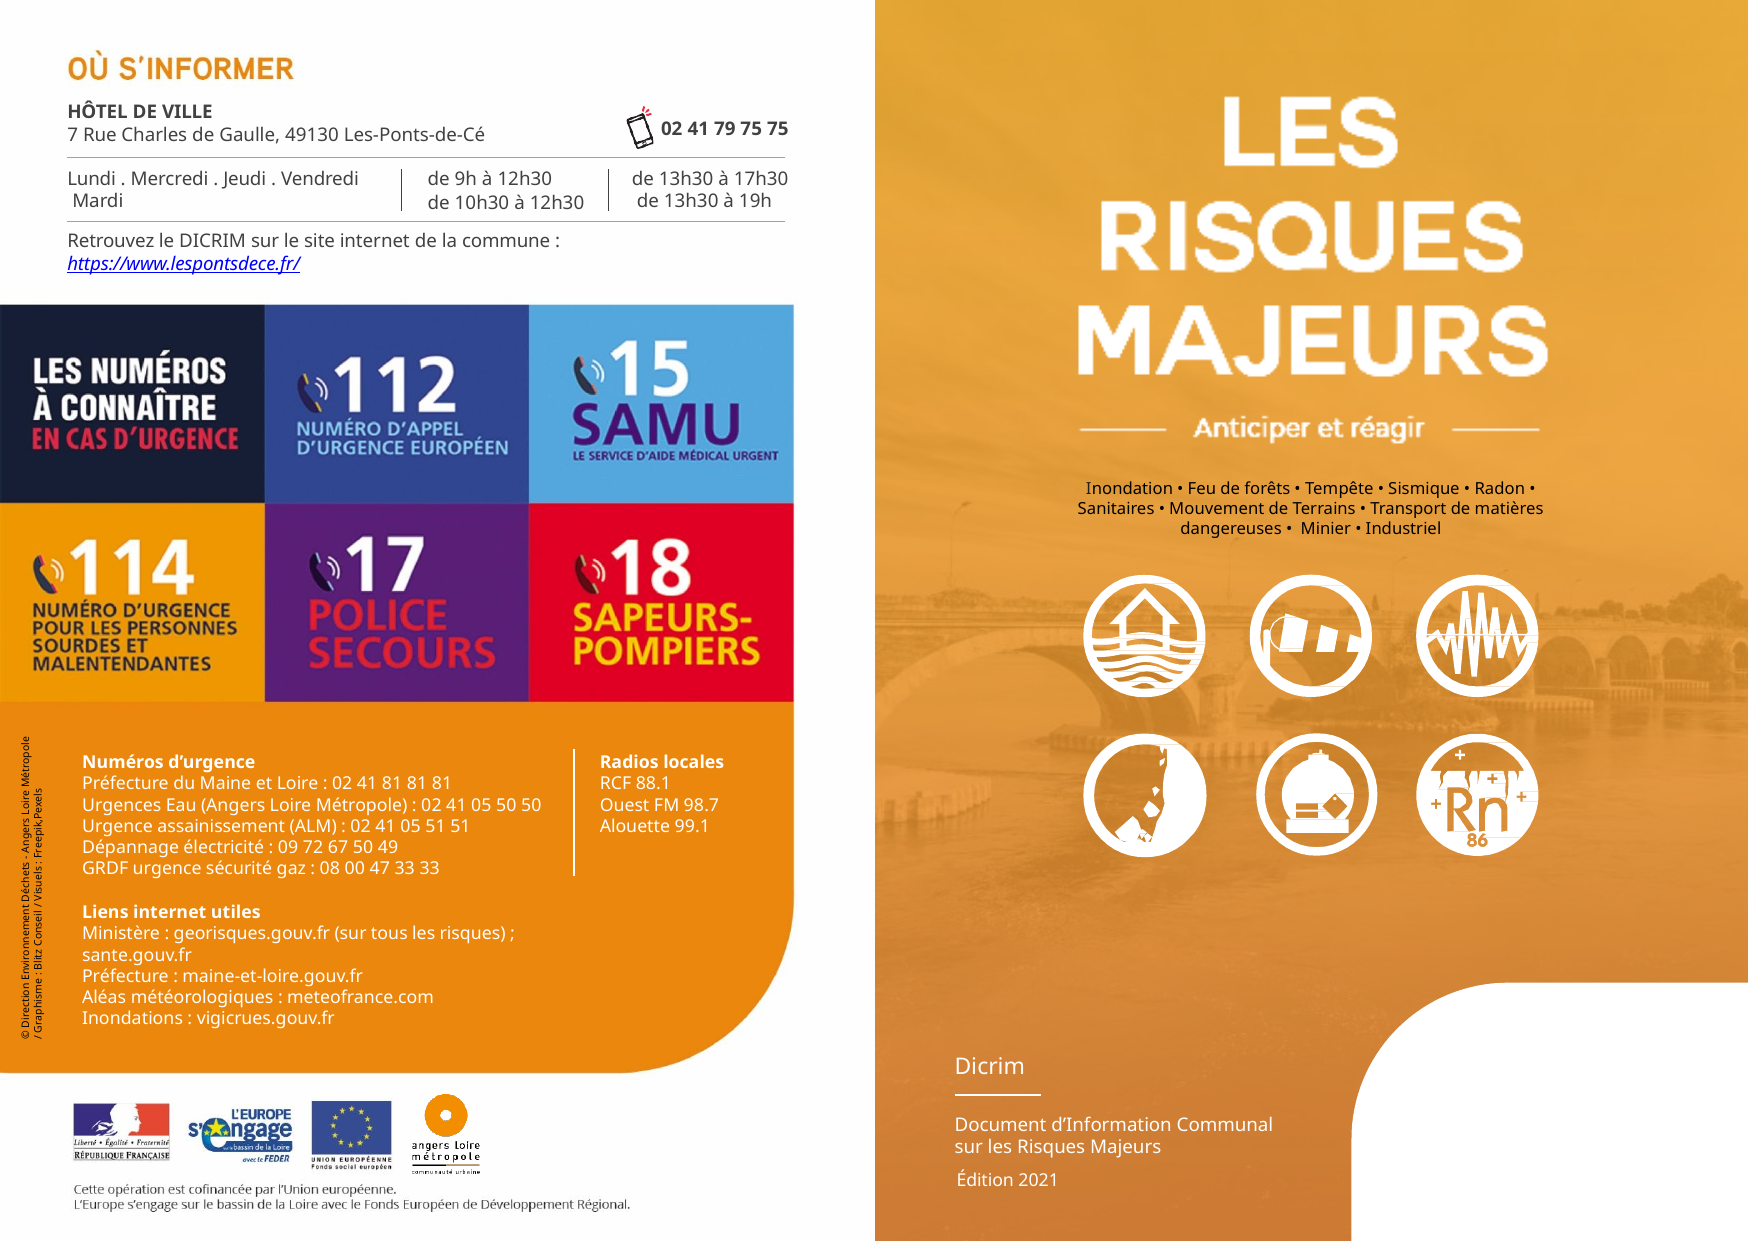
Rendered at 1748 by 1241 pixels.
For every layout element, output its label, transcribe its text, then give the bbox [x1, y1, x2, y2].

text_box Inondation • Feu de forêts • Tempête • Sismique • Radon • Sanitaires • Mouvement de Terrains • Transport de matières dangereuses • Minier • Industriel [1057, 496, 1565, 538]
text_box Édition 2021 [954, 1166, 1299, 1191]
text_box Retrouvez le DICRIM sur le site internet de la commune : https://www.lespontsdece.fr/ [65, 226, 561, 277]
text_box Dicrim [954, 1049, 1299, 1079]
text_box HÔTEL DE VILLE 7 Rue Charles de Gaulle, 49130 Les-Ponts-de-Cé [65, 97, 486, 145]
text_box [875, 0, 1748, 1241]
picture [0, 0, 875, 1241]
text_box [626, 105, 654, 149]
text_box de 9h à 12h30 de 10h30 à 12h30 [425, 164, 586, 214]
text_box Liens internet utiles Ministère : georisques.gouv.fr (sur tous les risques) ; sante.gouv.fr Préfecture : maine-et-loire.gouv.fr Aléas météorologiques : meteofrance.com Inondations : vigicrues.gouv.fr [82, 898, 609, 1029]
text_box Document d’Information Communal sur les Risques Majeurs [954, 1110, 1299, 1158]
picture [979, 0, 1642, 496]
text_box 02 41 79 75 75 [659, 114, 790, 139]
text_box Lundi . Mercredi . Jeudi . Vendredi Mardi [65, 164, 364, 212]
text_box © Direction Environnement Déchets - Angers Loire Métropole / Graphisme : Blitz Conseil / Visuels : Freepik,Pexels [11, 698, 52, 1055]
text_box Numéros d’urgence Préfecture du Maine et Loire : 02 41 81 81 81 Urgences Eau (Angers Loire Métropole) : 02 41 05 50 50 Urgence assainissement (ALM) : 02 41 05 51 51 Dépannage électricité : 09 72 67 50 49 GRDF urgence sécurité gaz : 08 00 47 33 33 [82, 748, 553, 879]
text_box de 13h30 à 17h30 de 13h30 à 19h [629, 164, 790, 212]
text_box Radios locales RCF 88.1 Ouest FM 98.7 Alouette 99.1 [599, 748, 744, 836]
